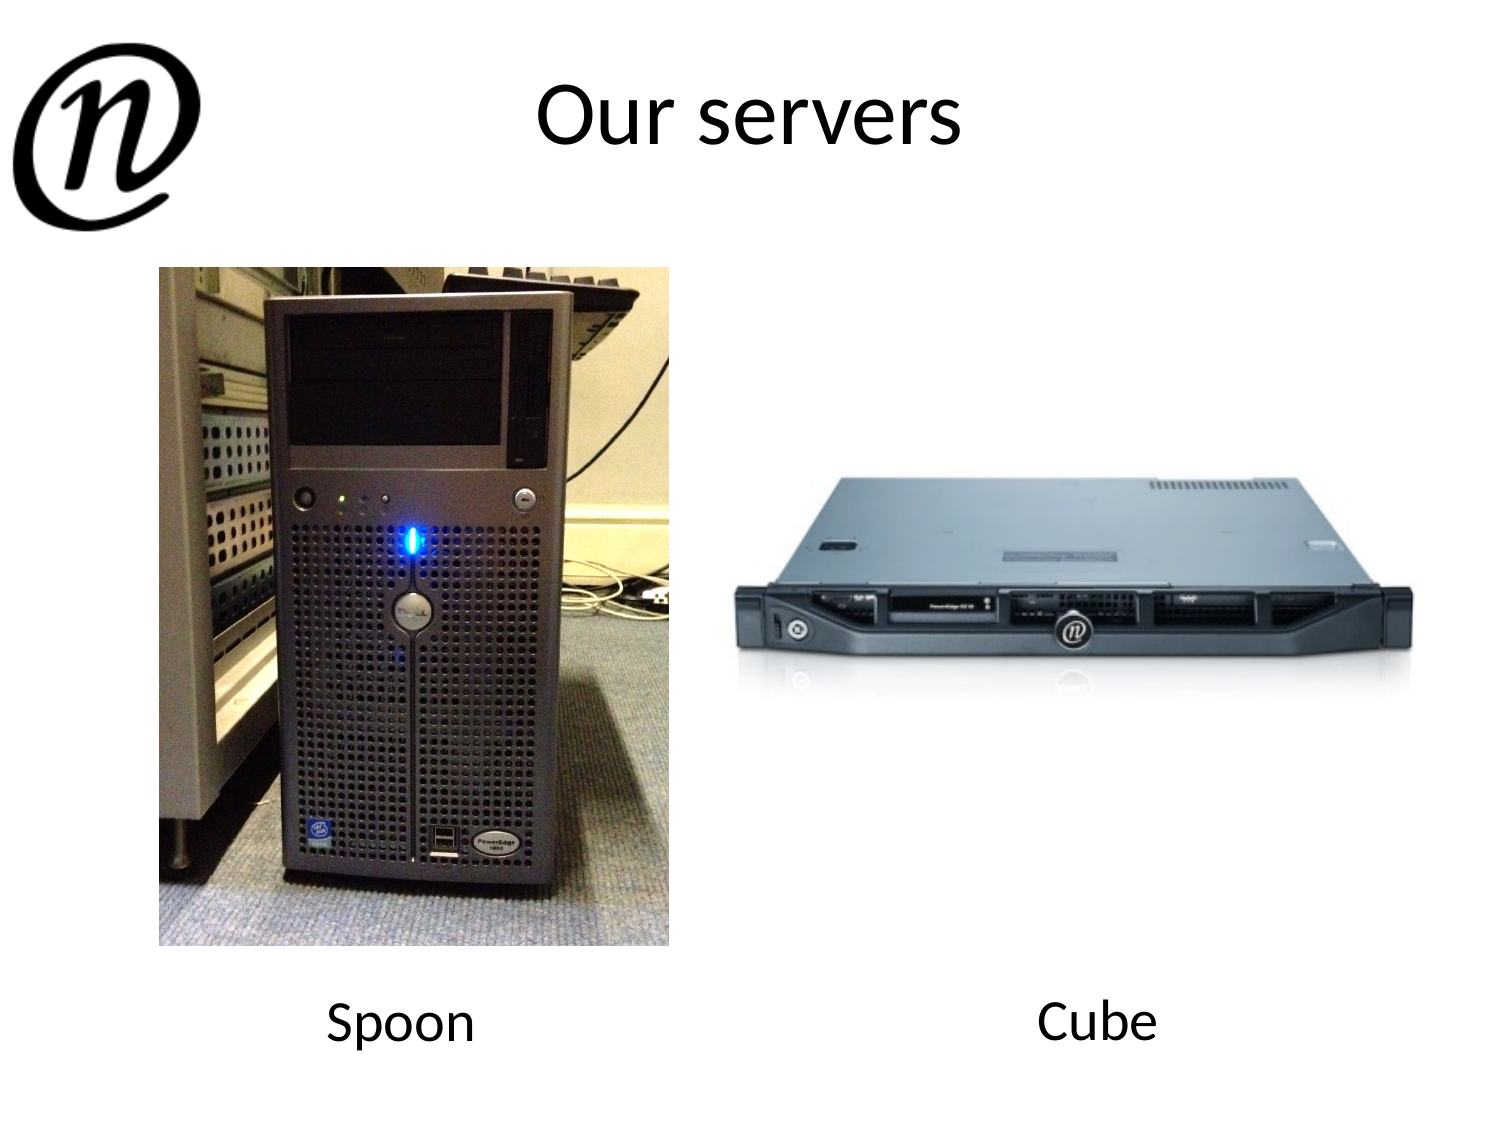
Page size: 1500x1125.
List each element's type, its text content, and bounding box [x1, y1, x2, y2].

text_box Spoon [194, 975, 609, 1061]
picture [159, 267, 669, 946]
title Our servers [75, 45, 1425, 233]
picture [702, 444, 1445, 741]
picture [0, 30, 214, 245]
text_box Cube [891, 974, 1306, 1060]
